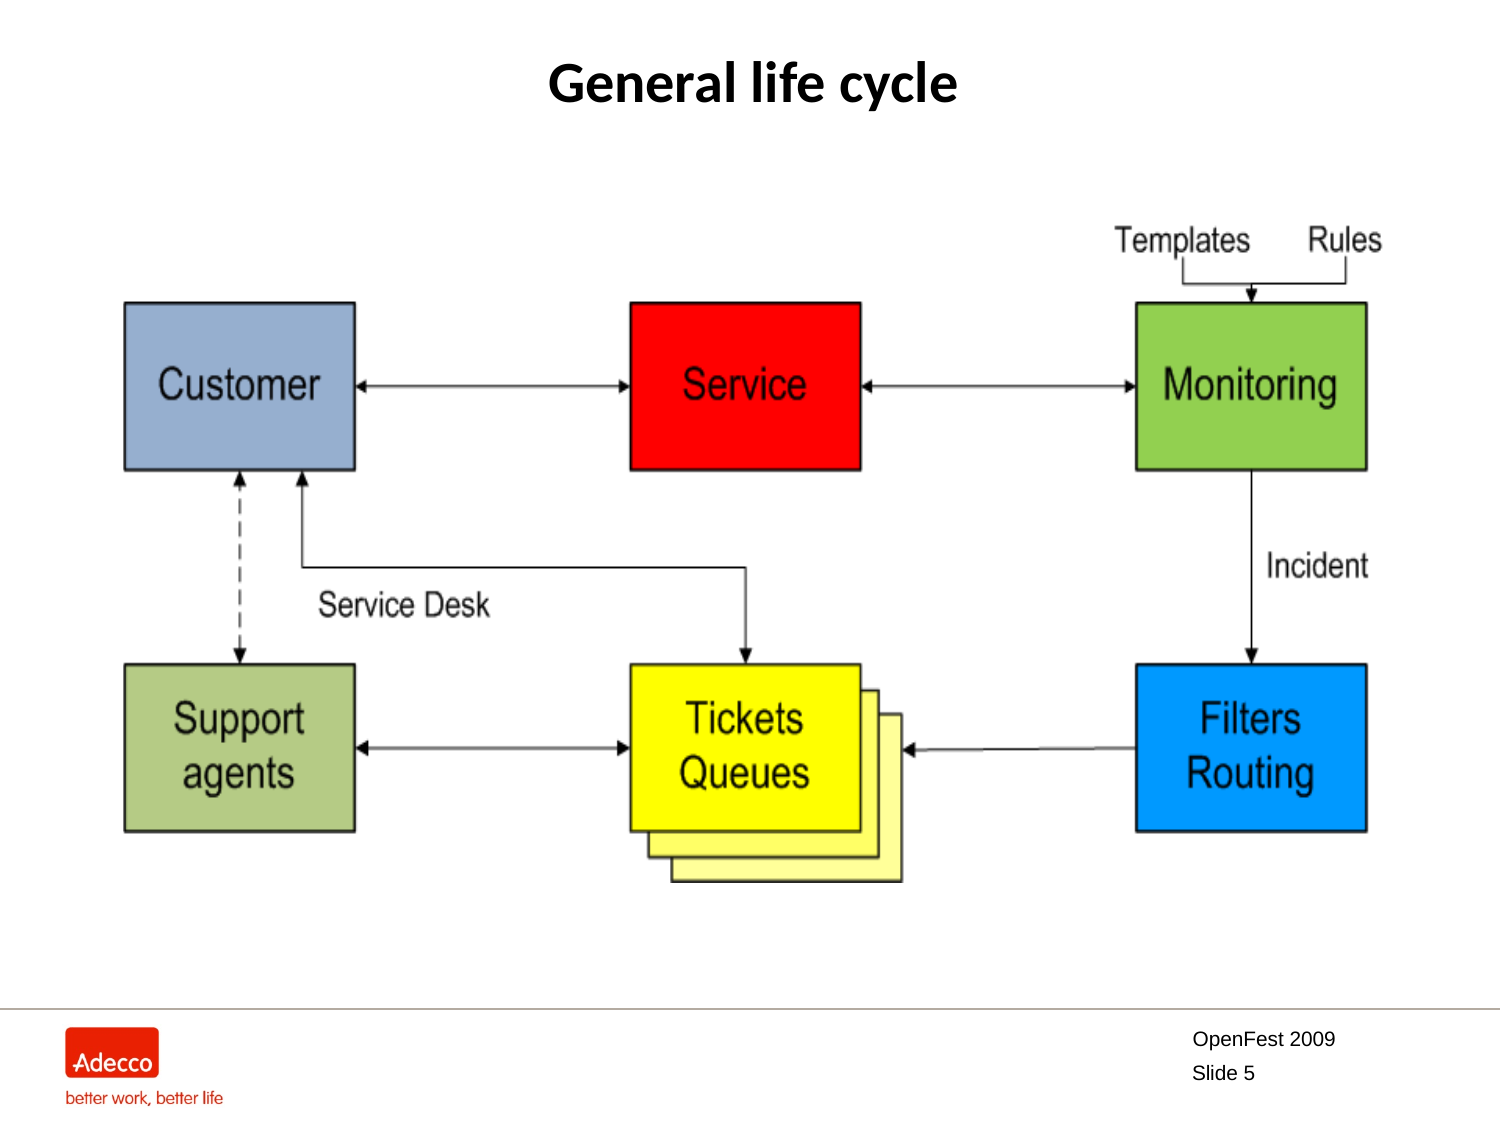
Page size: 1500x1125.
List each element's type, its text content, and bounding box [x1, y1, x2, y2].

text_box OpenFest 2009 [1192, 1025, 1443, 1056]
picture [62, 1024, 225, 1108]
text_box [123, 215, 1384, 884]
title General life cycle [65, 58, 1441, 213]
text_box Slide <number> [1192, 1059, 1443, 1087]
